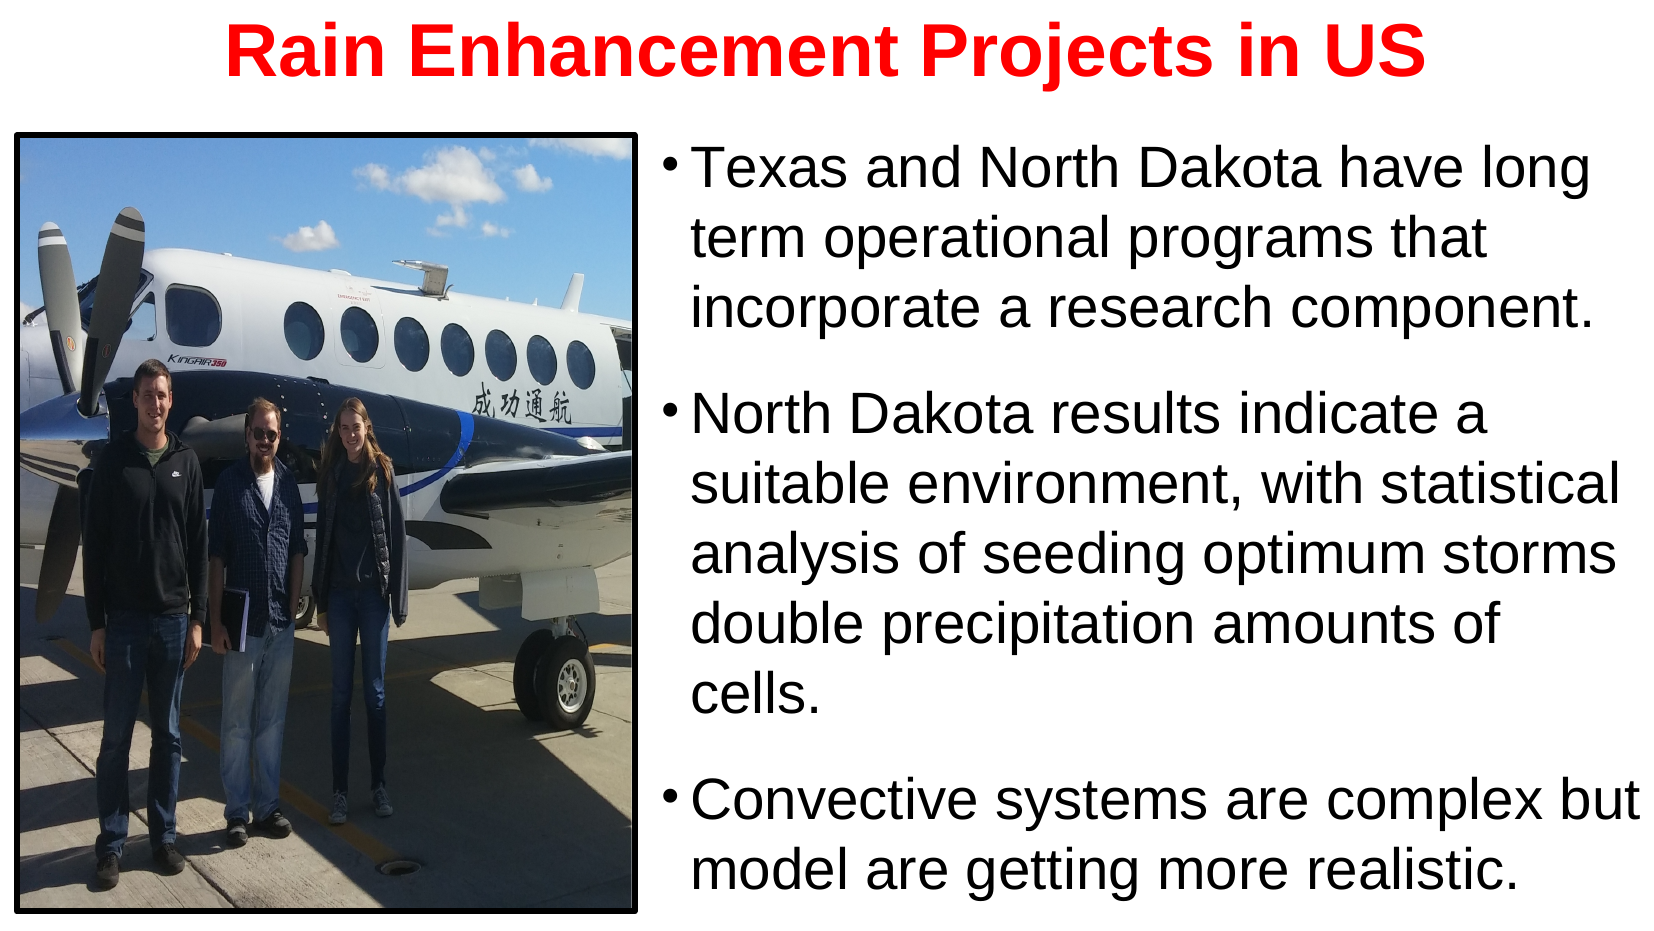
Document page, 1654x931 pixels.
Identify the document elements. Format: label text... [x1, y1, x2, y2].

picture [19, 138, 632, 909]
text_box Texas and North Dakota have long term operational programs that incorporate a research component. North Dakota results indicate a suitable environment, with statistical analysis of seeding optimum storms double precipitation amounts of cells. Convective systems are complex but model are getting more realistic. [657, 122, 1654, 901]
title Rain Enhancement Projects in US [0, 2, 1654, 103]
